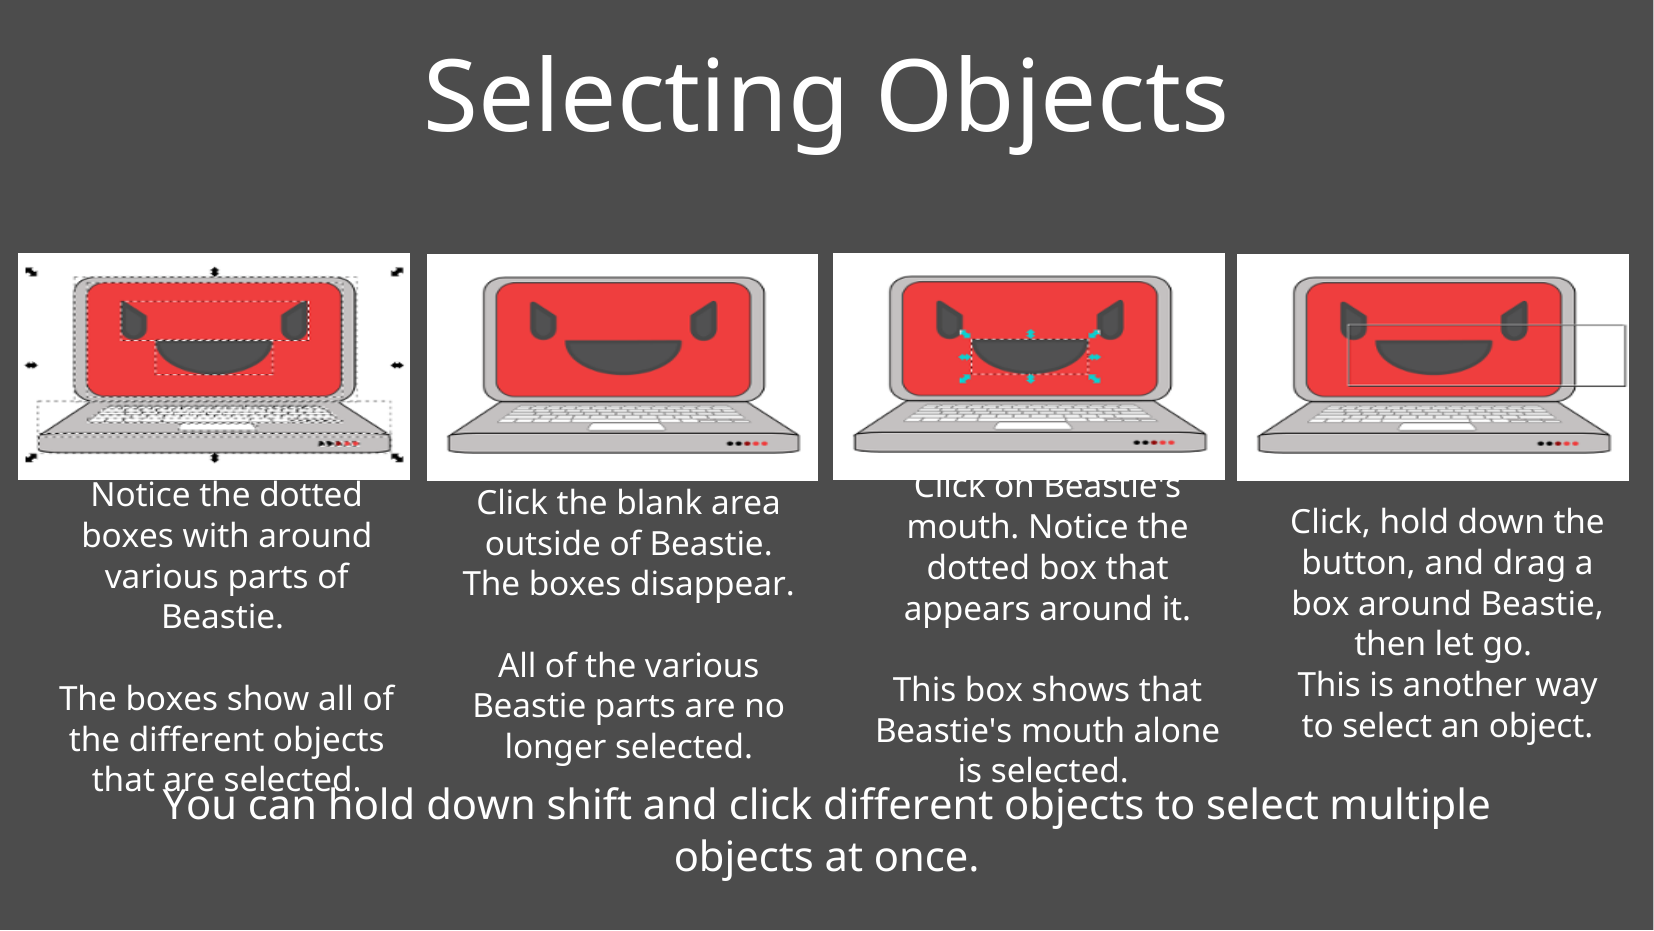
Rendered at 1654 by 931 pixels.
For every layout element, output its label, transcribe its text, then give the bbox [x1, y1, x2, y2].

title Click on Beastie's mouth. Notice the dotted box that appears around it. This box shows that Beastie's mouth alone is selected. [870, 480, 1225, 776]
title Click, hold down the button, and drag a box around Beastie, then let go. This is another way to select an object. [1277, 493, 1619, 753]
title Selecting Objects [76, 4, 1578, 202]
title Click the blank area outside of Beastie. The boxes disappear. All of the various Beastie parts are no longer selected. [458, 481, 800, 773]
picture [18, 253, 410, 480]
title You can hold down shift and click different objects to select multiple objects at once. [132, 781, 1521, 879]
picture [1237, 254, 1629, 481]
title Notice the dotted boxes with around various parts of Beastie. The boxes show all of the different objects that are selected. [49, 480, 405, 804]
picture [427, 254, 818, 481]
picture [833, 253, 1225, 480]
